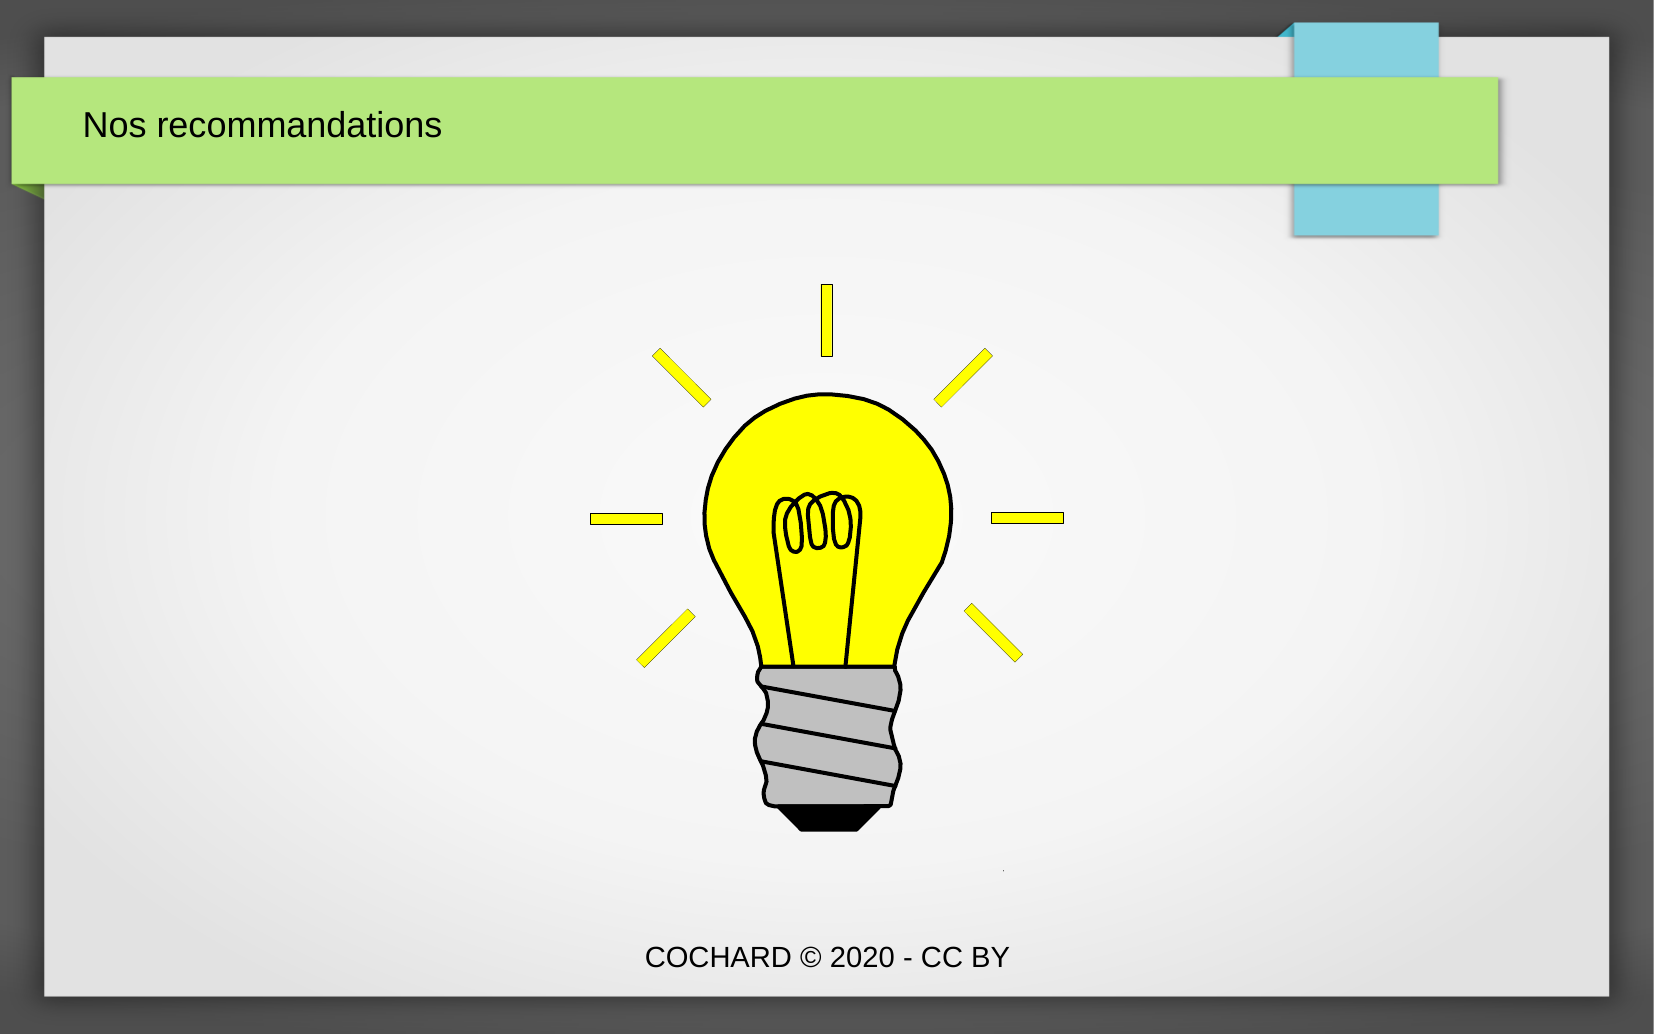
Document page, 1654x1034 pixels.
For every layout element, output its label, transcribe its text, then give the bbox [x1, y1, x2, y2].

title Nos recommandations [82, 39, 1235, 210]
picture [0, 0, 1654, 1034]
